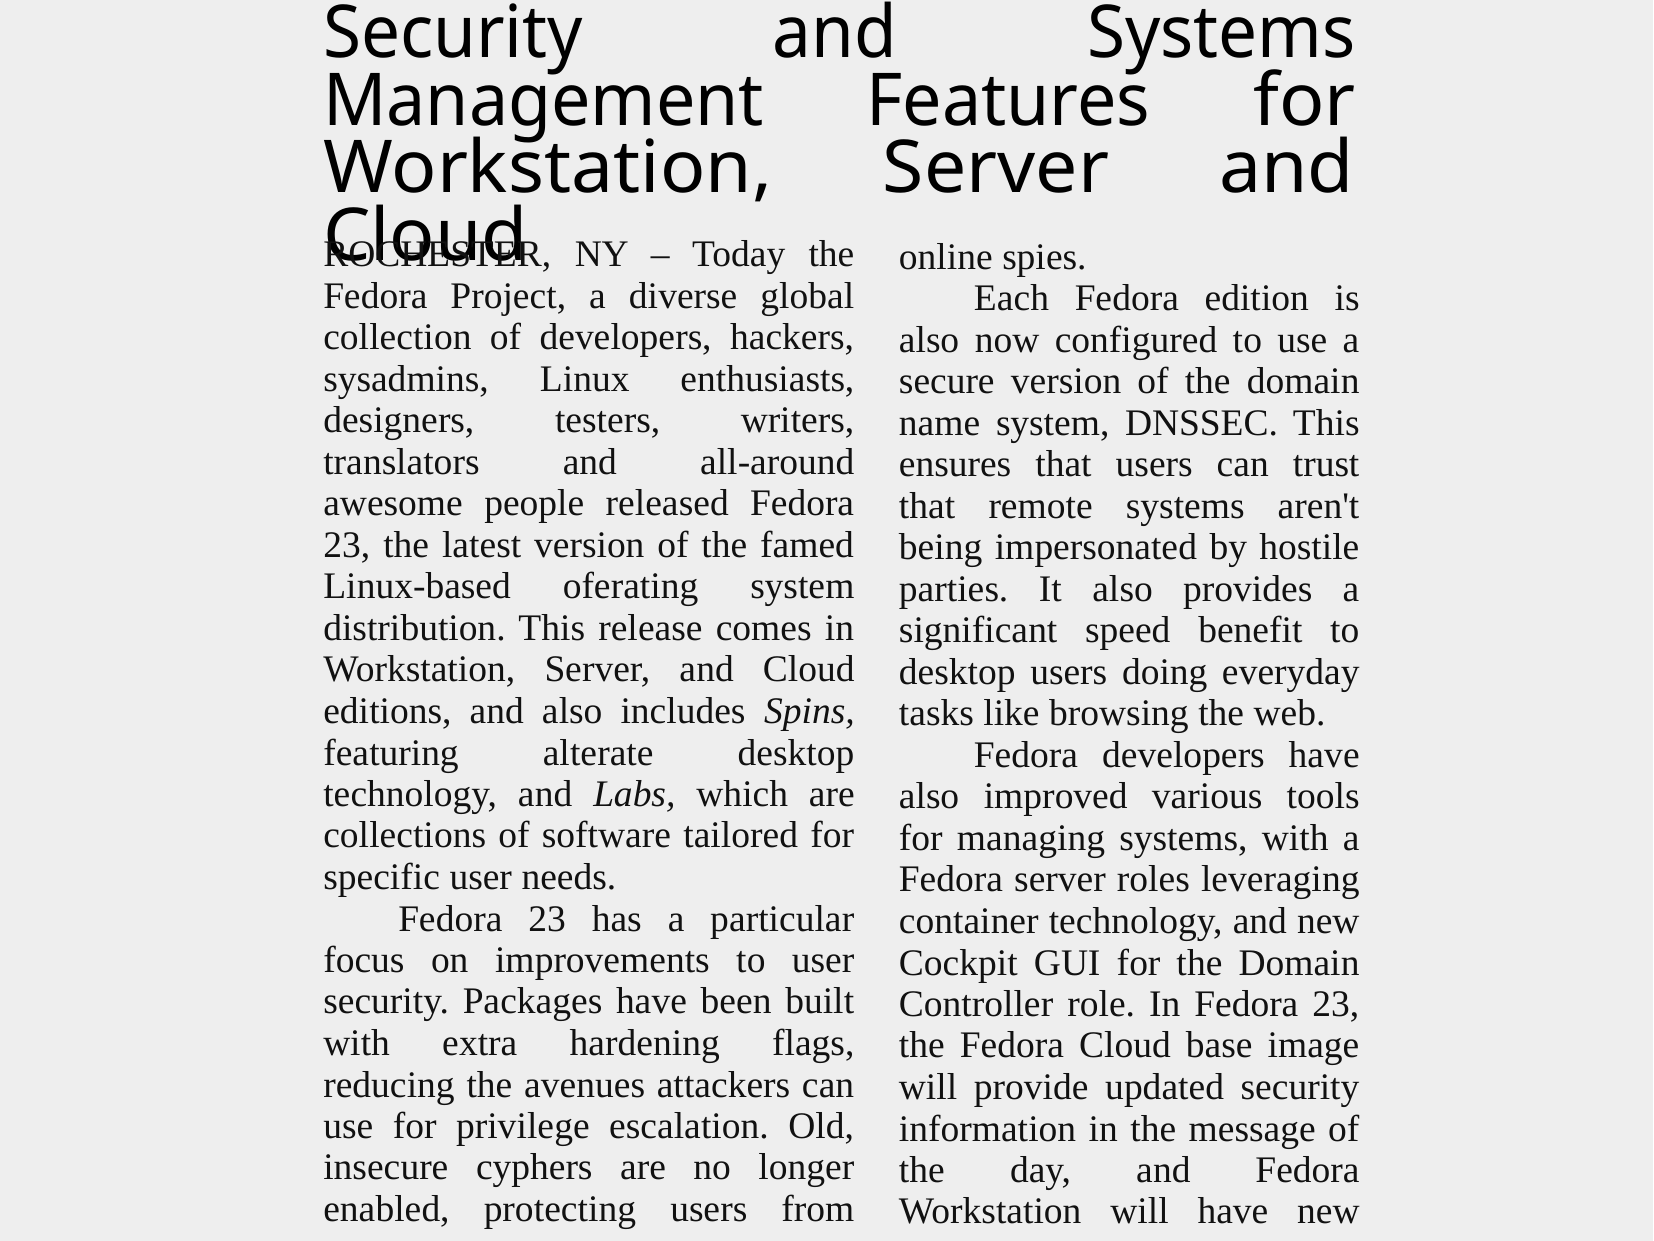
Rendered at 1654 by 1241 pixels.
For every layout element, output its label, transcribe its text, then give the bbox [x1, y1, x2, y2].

text_box online spies. Each Fedora edition is also now configured to use a secure version of the domain name system, DNSSEC. This ensures that users can trust that remote systems aren't being impersonated by hostile parties. It also provides a significant speed benefit to desktop users doing everyday tasks like browsing the web. Fedora developers have also improved various tools for managing systems, with a Fedora server roles leveraging container technology, and new Cockpit GUI for the Domain Controller role. In Fedora 23, the Fedora Cloud base image will provide updated security information in the message of the day, and Fedora Workstation will have new tools [884, 228, 1375, 1241]
text_box ROCHESTER, NY – Today the Fedora Project, a diverse global collection of developers, hackers, sysadmins, Linux enthusiasts, designers, testers, writers, translators and all-around awesome people released Fedora 23, the latest version of the famed Linux-based oferating system distribution. This release comes in Workstation, Server, and Cloud editions, and also includes Spins, featuring alterate desktop technology, and Labs, which are collections of software tailored for specific user needs. Fedora 23 has a particular focus on improvements to user security. Packages have been built with extra hardening flags, reducing the avenues attackers can use for privilege escalation. Old, insecure cyphers are no longer enabled, protecting users from attackX [308, 225, 870, 1241]
subtitle Fedora 23 Introduces New Security and Systems Management Features for Workstation, Server and Cloud [323, 0, 1356, 226]
